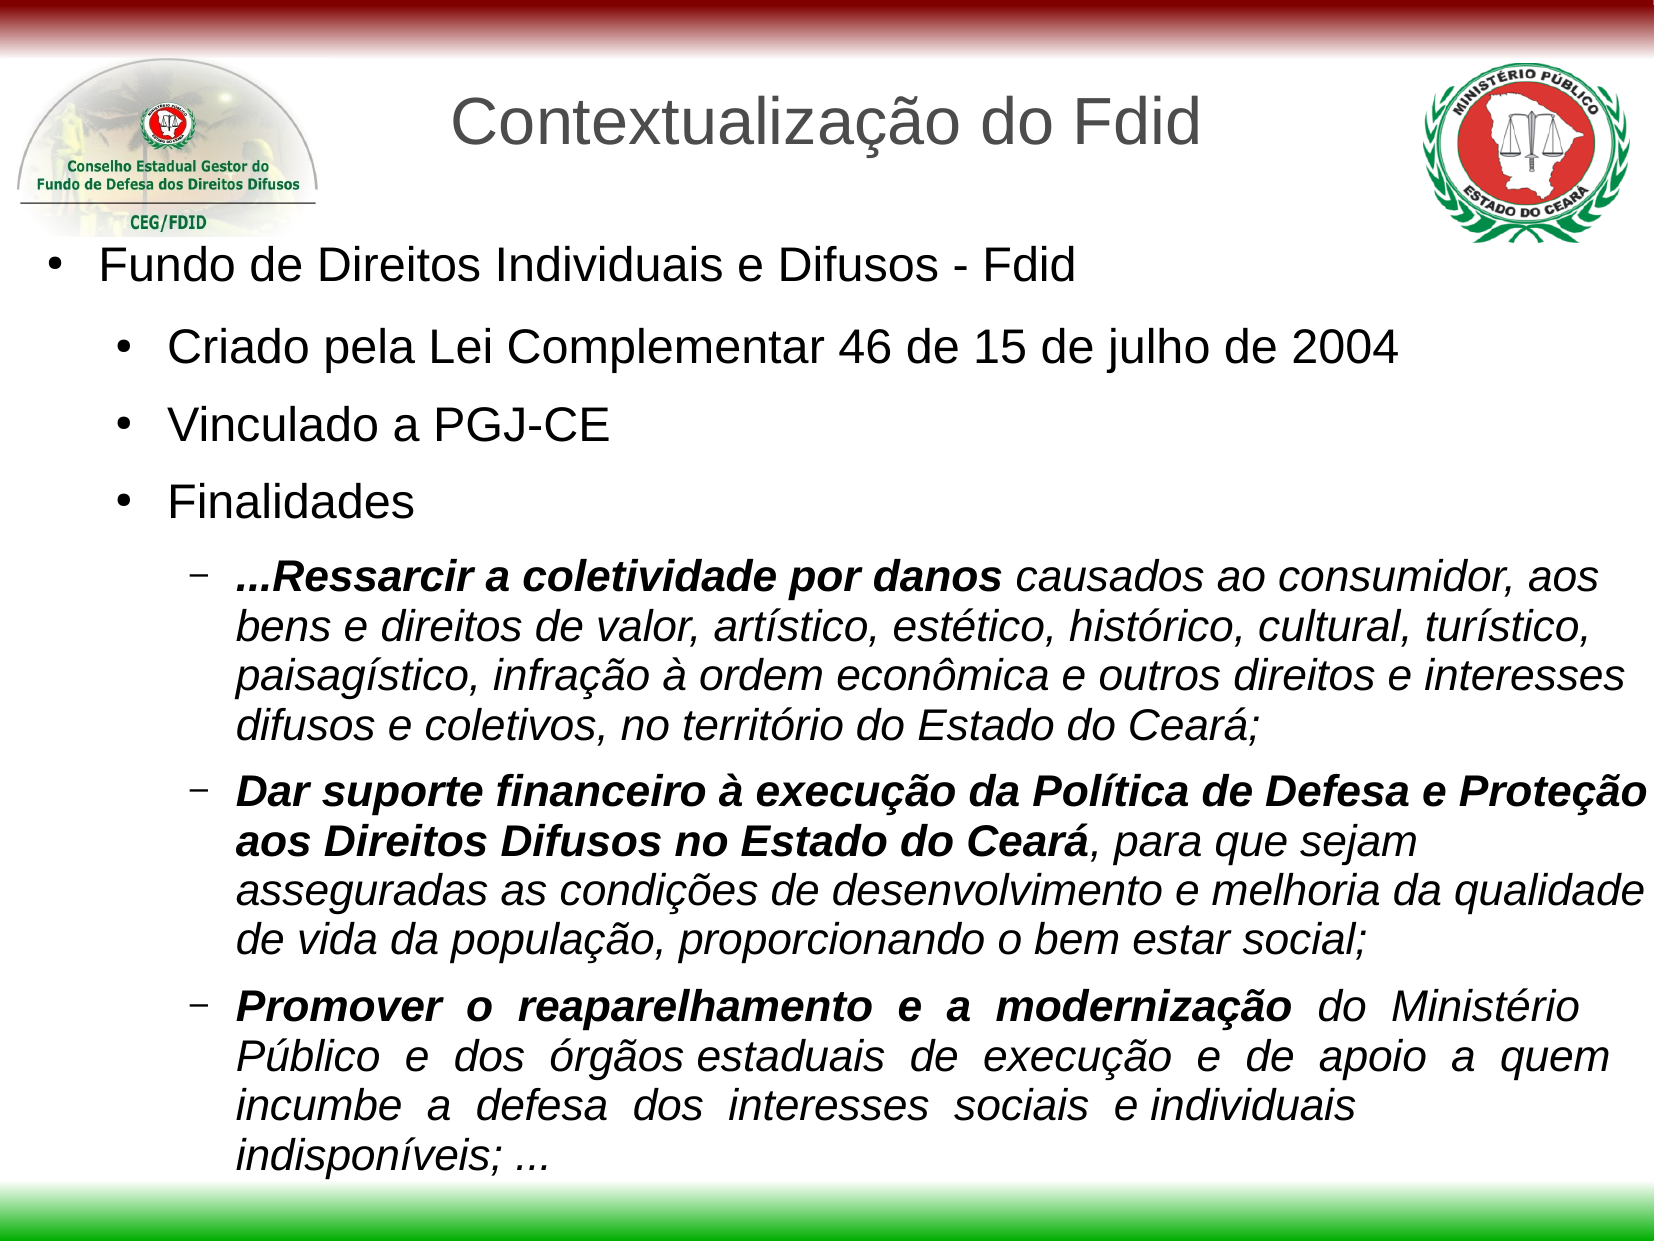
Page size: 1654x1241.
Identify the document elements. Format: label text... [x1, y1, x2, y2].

picture [5, 58, 331, 237]
title Contextualização do Fdid [0, 47, 1654, 195]
list Fundo de Direitos Individuais e Difusos - Fdid Criado pela Lei Complementar 46 de 15 de julho de 2004 Vinculado a PGJ-CE Finalidades ...Ressarcir a coletividade por danos causados ao consumidor, aos bens e direitos de valor, artístico, estético, histórico, cultural, turístico, paisagístico, infração à ordem econômica e outros direitos e interesses difusos e coletivos, no território do Estado do Ceará; Dar suporte financeiro à execução da Política de Defesa e Proteção aos Direitos Difusos no Estado do Ceará, para que sejam asseguradas as condições de desenvolvimento e melhoria da qualidade de vida da população, proporcionando o bem estar social; Promover o reaparelhamento e a modernização do Ministério Público e dos órgãos estaduais de execução e de apoio a quem incumbe a defesa dos interesses sociais e individuais indisponíveis; ... [29, 237, 1654, 1182]
picture [1423, 63, 1630, 243]
